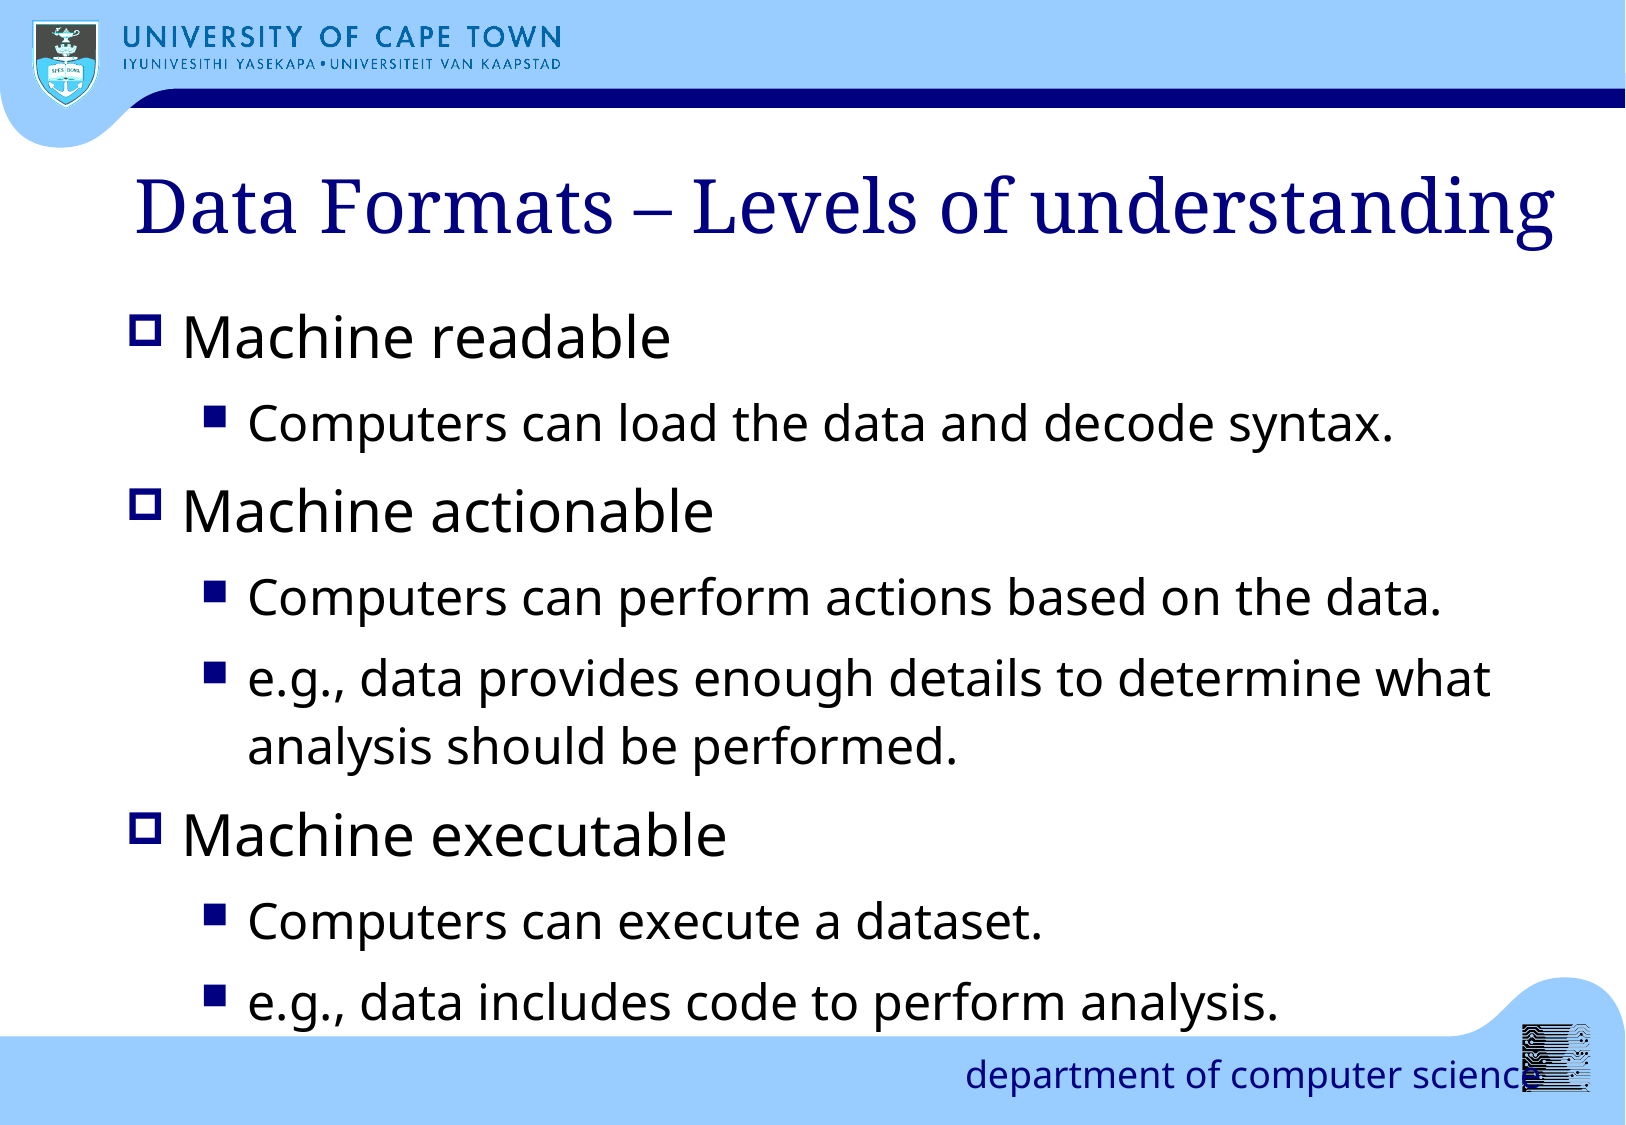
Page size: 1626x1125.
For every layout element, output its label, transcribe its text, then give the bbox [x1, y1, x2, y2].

picture [1522, 1024, 1591, 1092]
picture [1526, 1070, 1536, 1076]
list Machine readable Computers can load the data and decode syntax. Machine actionable Computers can perform actions based on the data. e.g., data provides enough details to determine what analysis should be performed. Machine executable Computers can execute a dataset. e.g., data includes code to perform analysis. [125, 296, 1570, 965]
picture [120, 23, 563, 71]
title Data Formats – Levels of understanding [134, 140, 1571, 268]
